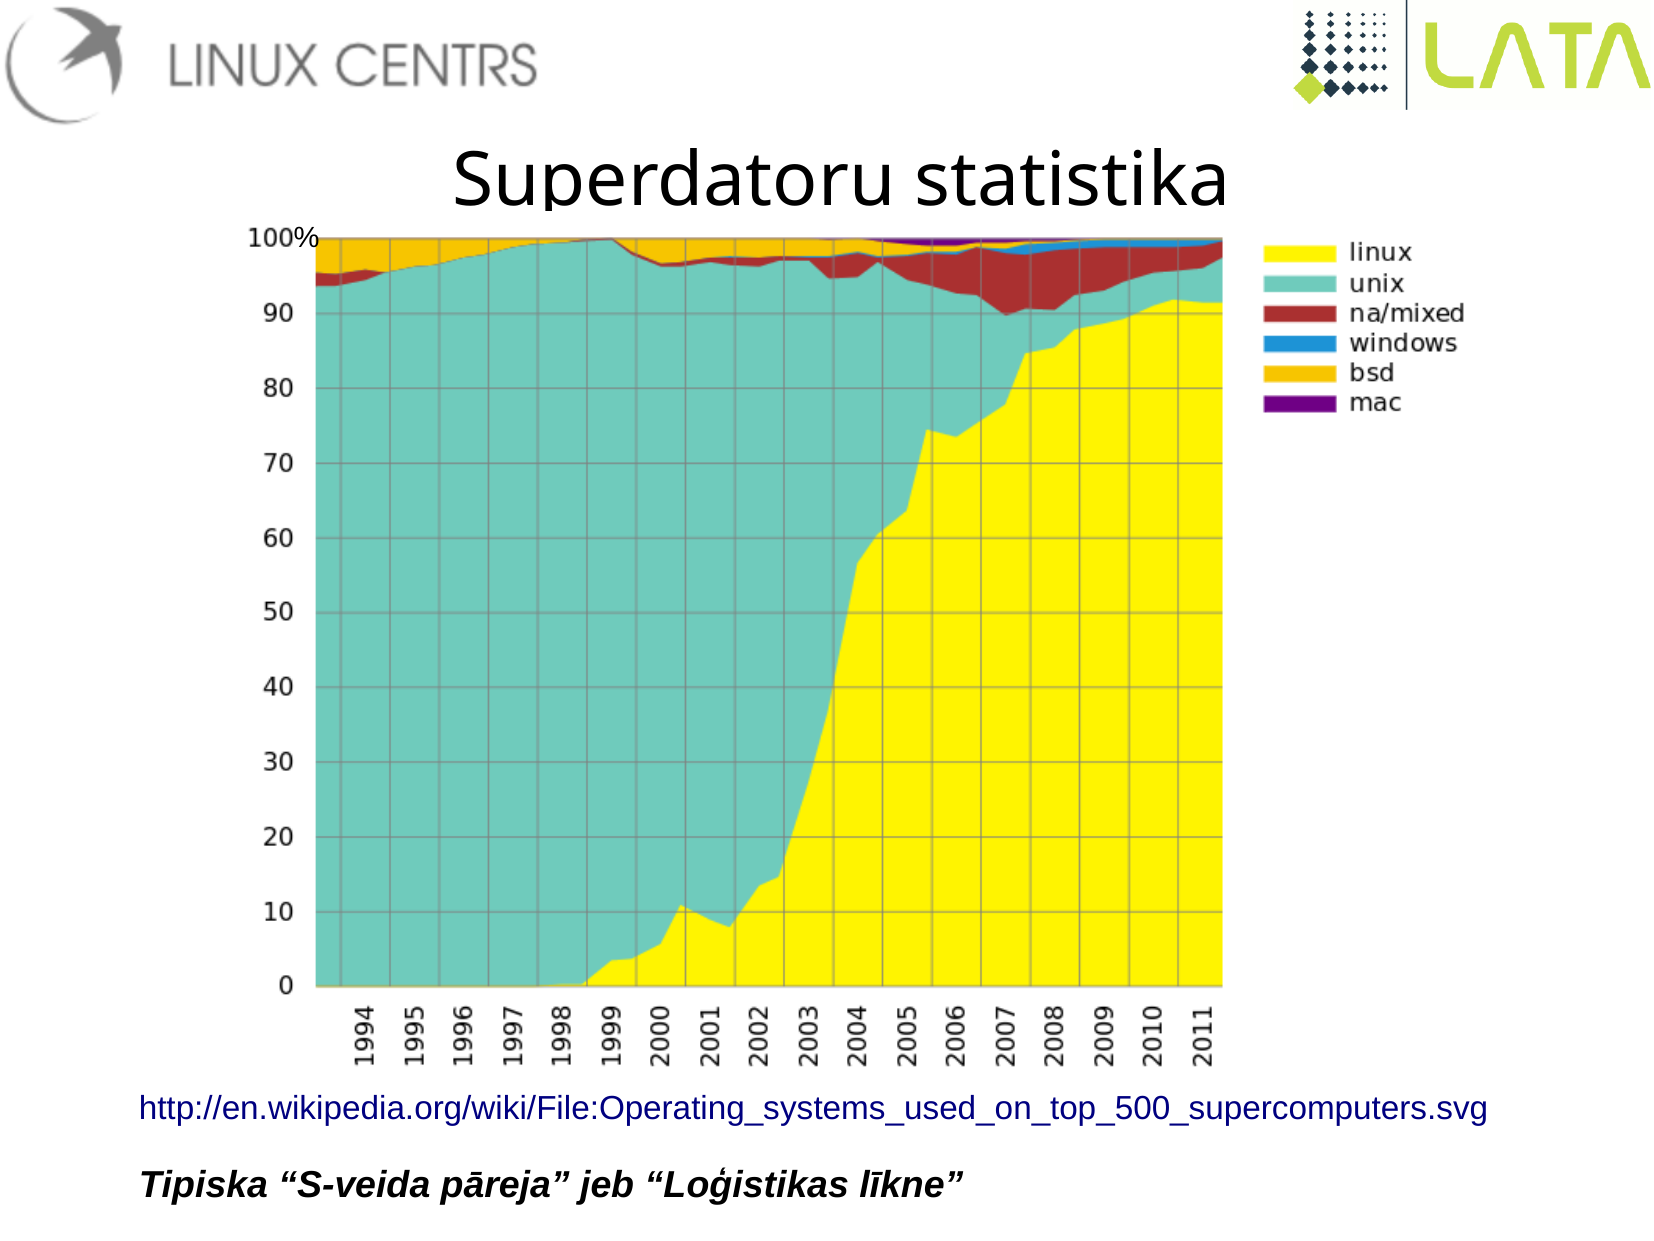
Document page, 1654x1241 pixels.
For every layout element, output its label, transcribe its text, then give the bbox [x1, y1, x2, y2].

picture [230, 211, 1473, 1082]
picture [1293, 0, 1651, 110]
text_box % [278, 214, 335, 262]
picture [0, 3, 556, 127]
text_box http://en.wikipedia.org/wiki/File:Operating_systems_used_on_top_500_supercomputers.svg Tipiska “S-veida pāreja” jeb “Loģistikas līkne” [124, 1082, 1524, 1241]
title Superdatoru statistika [159, 118, 1524, 235]
